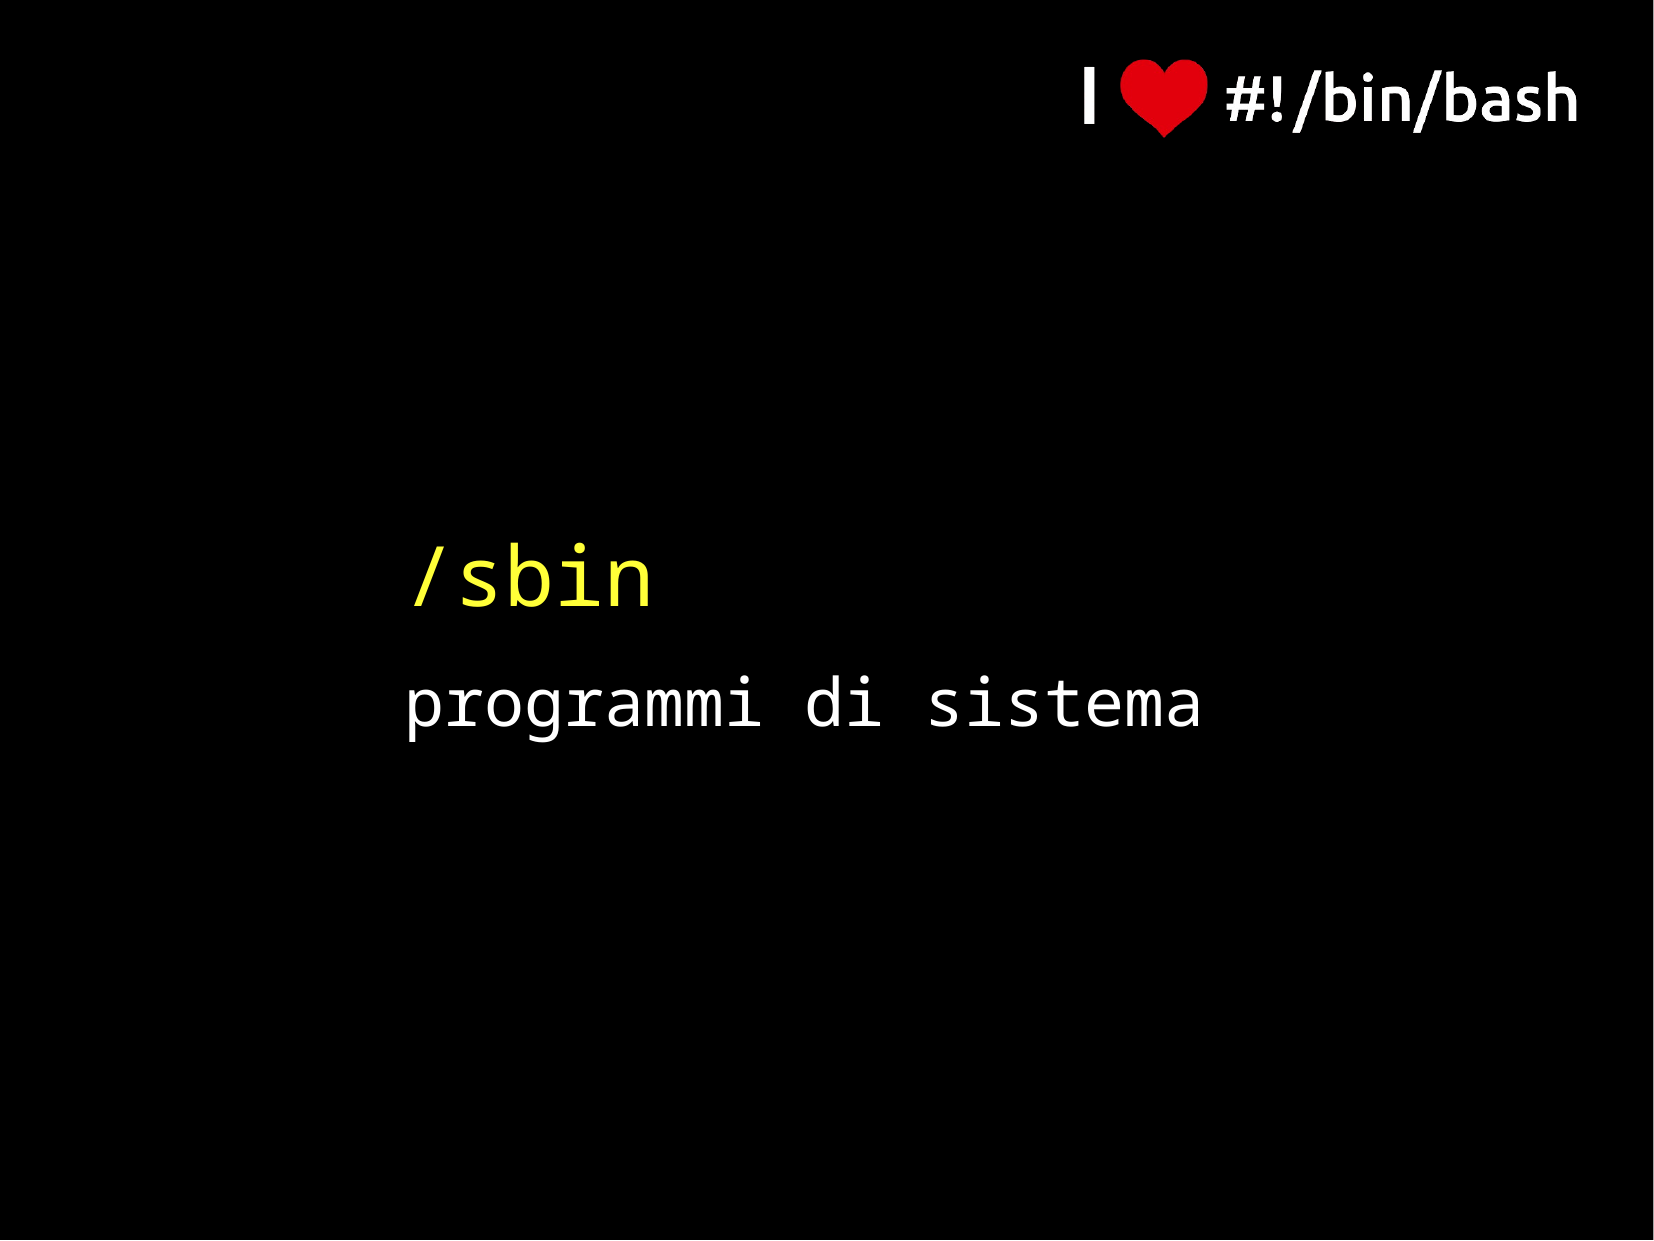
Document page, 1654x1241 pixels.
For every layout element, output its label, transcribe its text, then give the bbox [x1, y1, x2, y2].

text_box /sbin programmi di sistema [390, 461, 1264, 779]
picture [1064, 45, 1595, 154]
